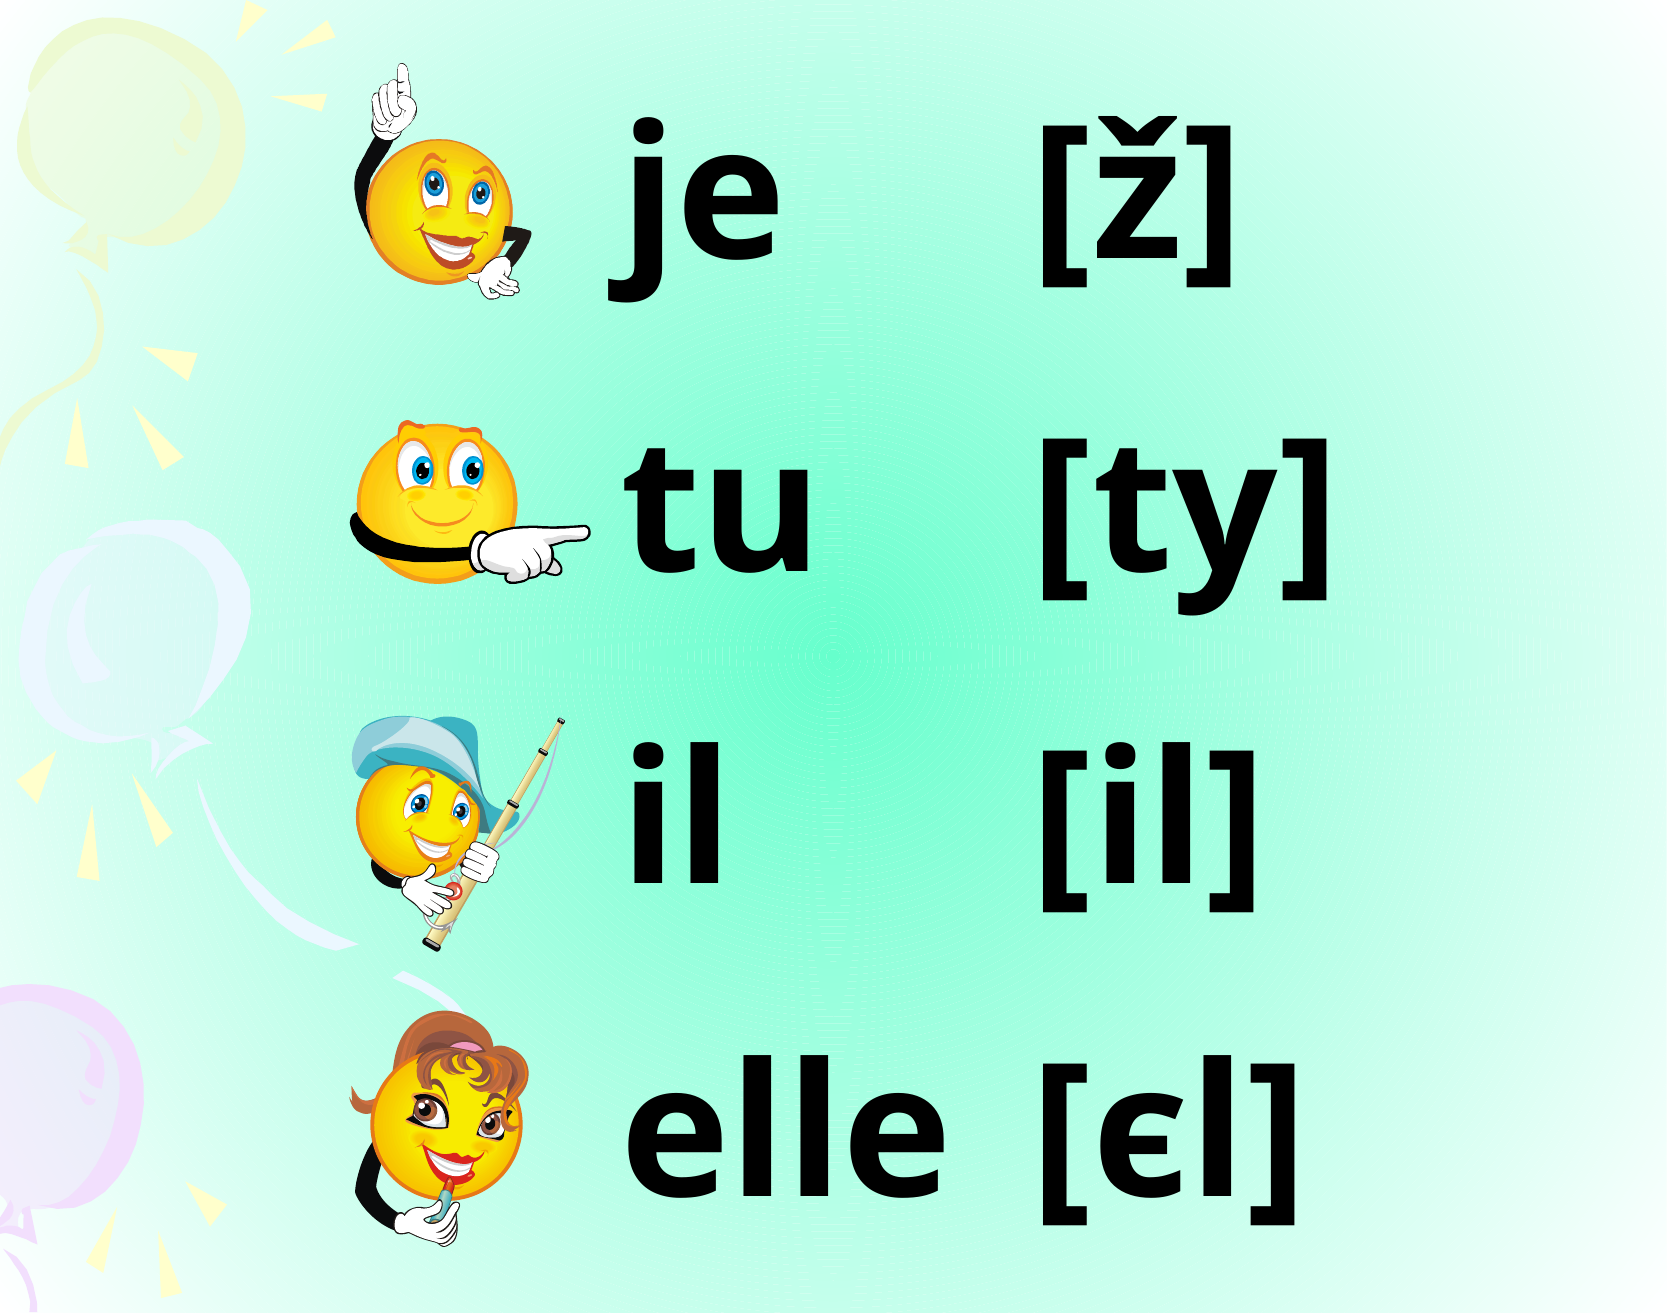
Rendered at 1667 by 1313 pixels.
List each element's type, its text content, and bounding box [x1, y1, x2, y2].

text_box [ž] [ty] [il] [єl] [1015, 65, 1413, 1241]
picture [349, 1010, 529, 1247]
picture [351, 715, 565, 952]
picture [354, 63, 532, 300]
text_box je tu il elle [604, 65, 1002, 1241]
picture [349, 420, 591, 584]
